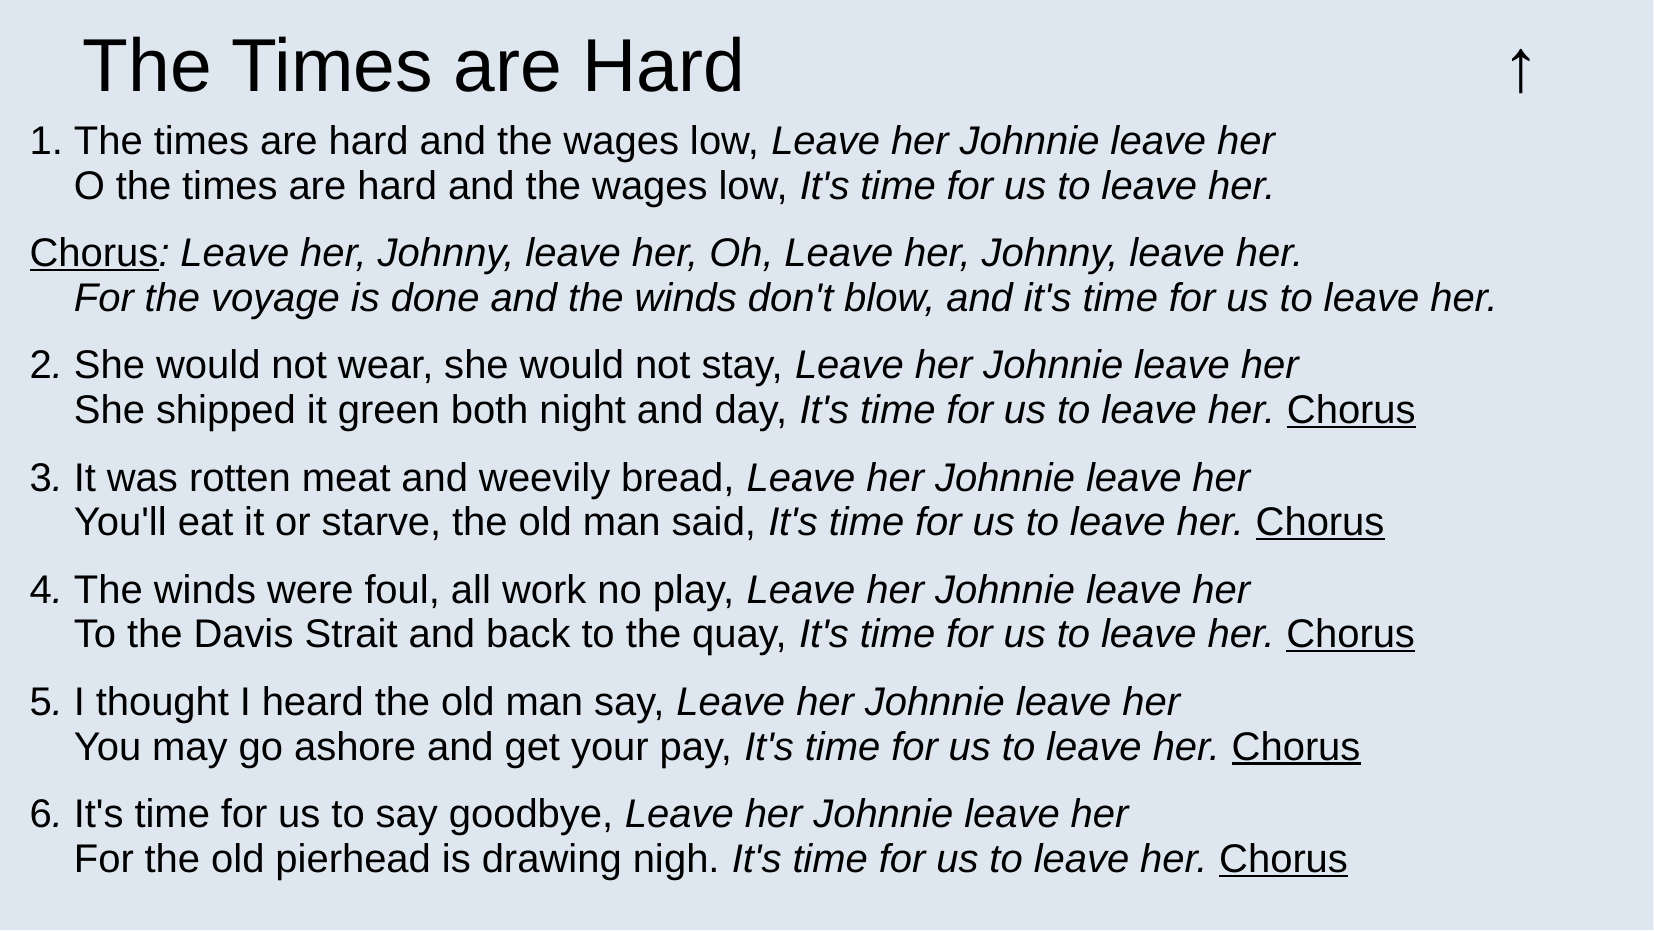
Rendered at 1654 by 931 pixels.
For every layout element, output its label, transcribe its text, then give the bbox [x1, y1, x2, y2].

subtitle 1. The times are hard and the wages low, Leave her Johnnie leave her O the times are hard and the wages low, It's time for us to leave her. Chorus: Leave her, Johnny, leave her, Oh, Leave her, Johnny, leave her. For the voyage is done and the winds don't blow, and it's time for us to leave her. 2. She would not wear, she would not stay, Leave her Johnnie leave her She shipped it green both night and day, It's time for us to leave her. Chorus 3. It was rotten meat and weevily bread, Leave her Johnnie leave her You'll eat it or starve, the old man said, It's time for us to leave her. Chorus 4. The winds were foul, all work no play, Leave her Johnnie leave her To the Davis Strait and back to the quay, It's time for us to leave her. Chorus 5. I thought I heard the old man say, Leave her Johnnie leave her You may go ashore and get your pay, It's time for us to leave her. Chorus 6. It's time for us to say goodbye, Leave her Johnnie leave her For the old pierhead is drawing nigh. It's time for us to leave her. Chorus [29, 118, 1625, 886]
title The Times are Hard ↑ [82, 23, 1571, 108]
